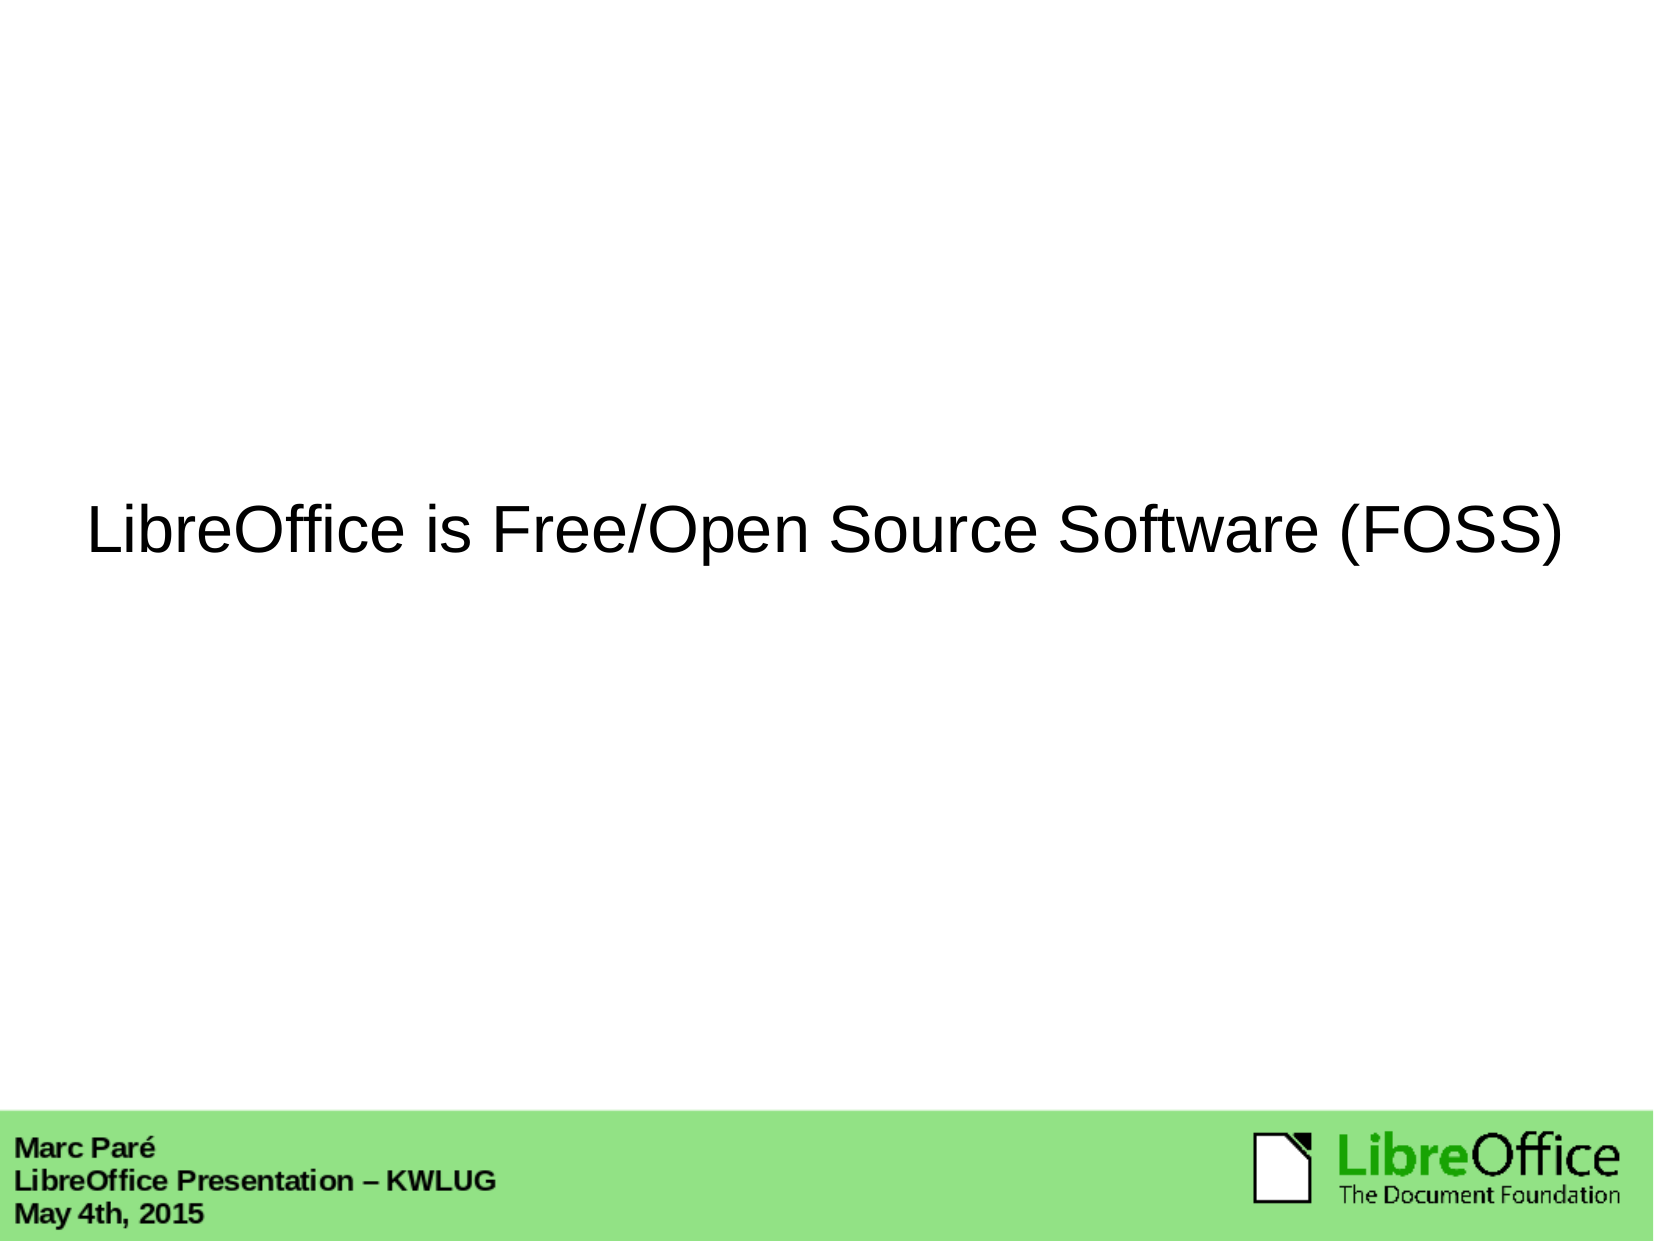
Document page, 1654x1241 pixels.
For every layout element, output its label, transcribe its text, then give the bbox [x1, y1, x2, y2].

subtitle LibreOffice is Free/Open Source Software (FOSS) [82, 49, 1571, 1010]
picture [0, 0, 1654, 1241]
